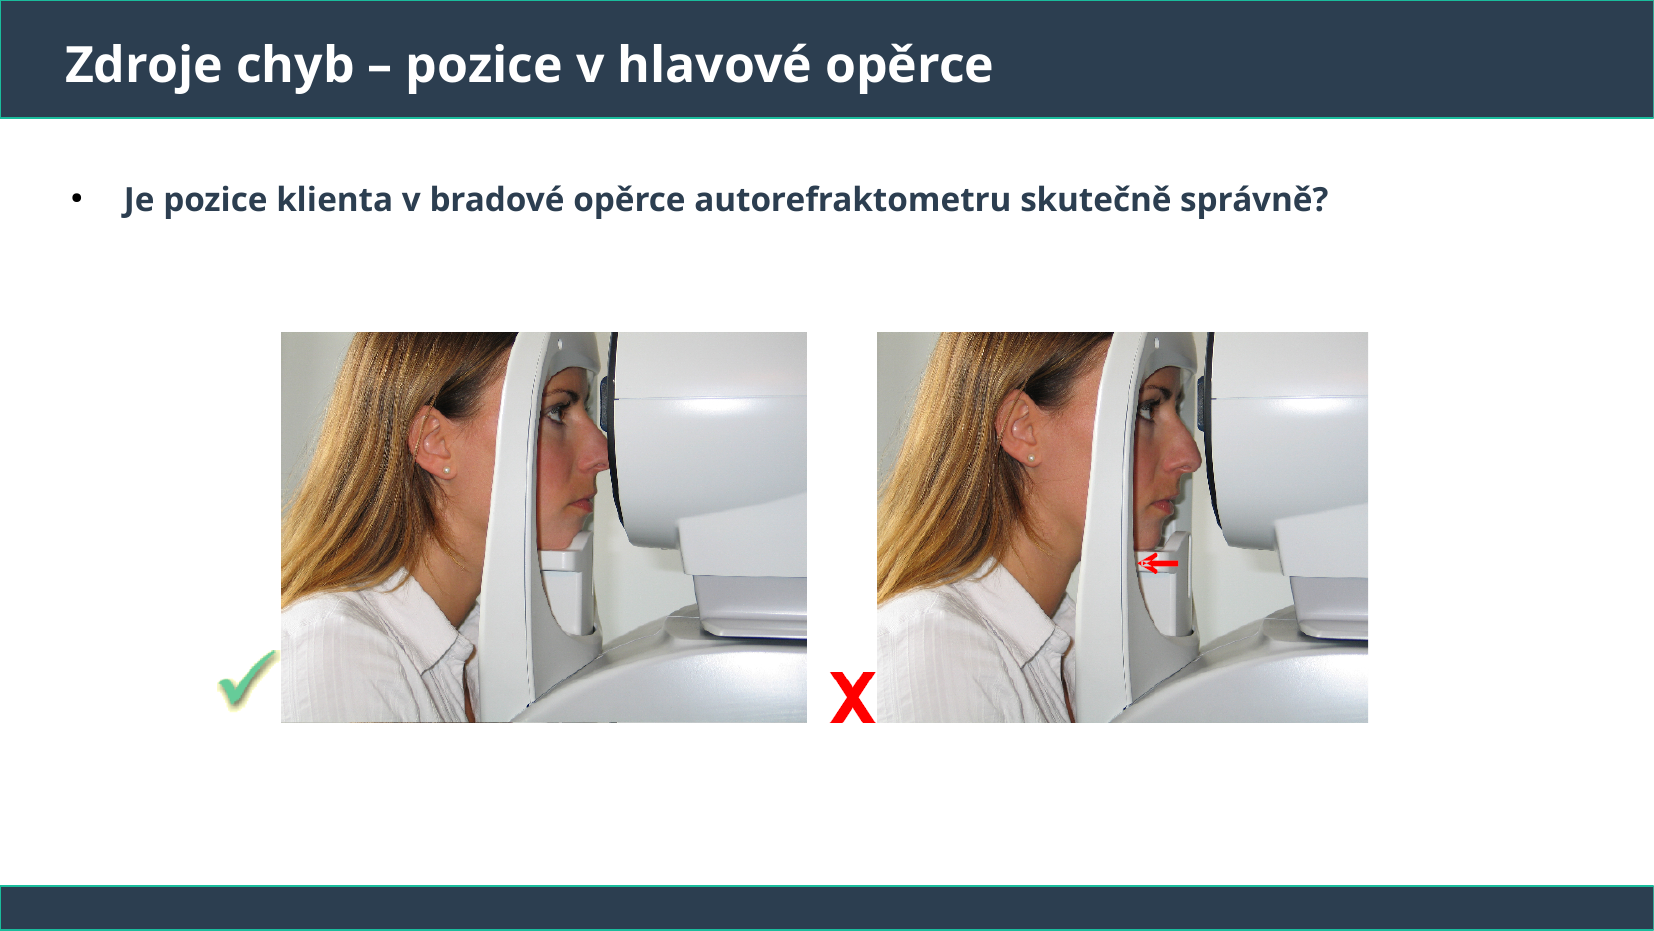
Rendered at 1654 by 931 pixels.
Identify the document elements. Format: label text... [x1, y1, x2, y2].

title Zdroje chyb – pozice v hlavové opěrce [64, 7, 1601, 119]
list Je pozice klienta v bradové opěrce autorefraktometru skutečně správně? [53, 176, 1542, 266]
picture [206, 332, 1369, 723]
